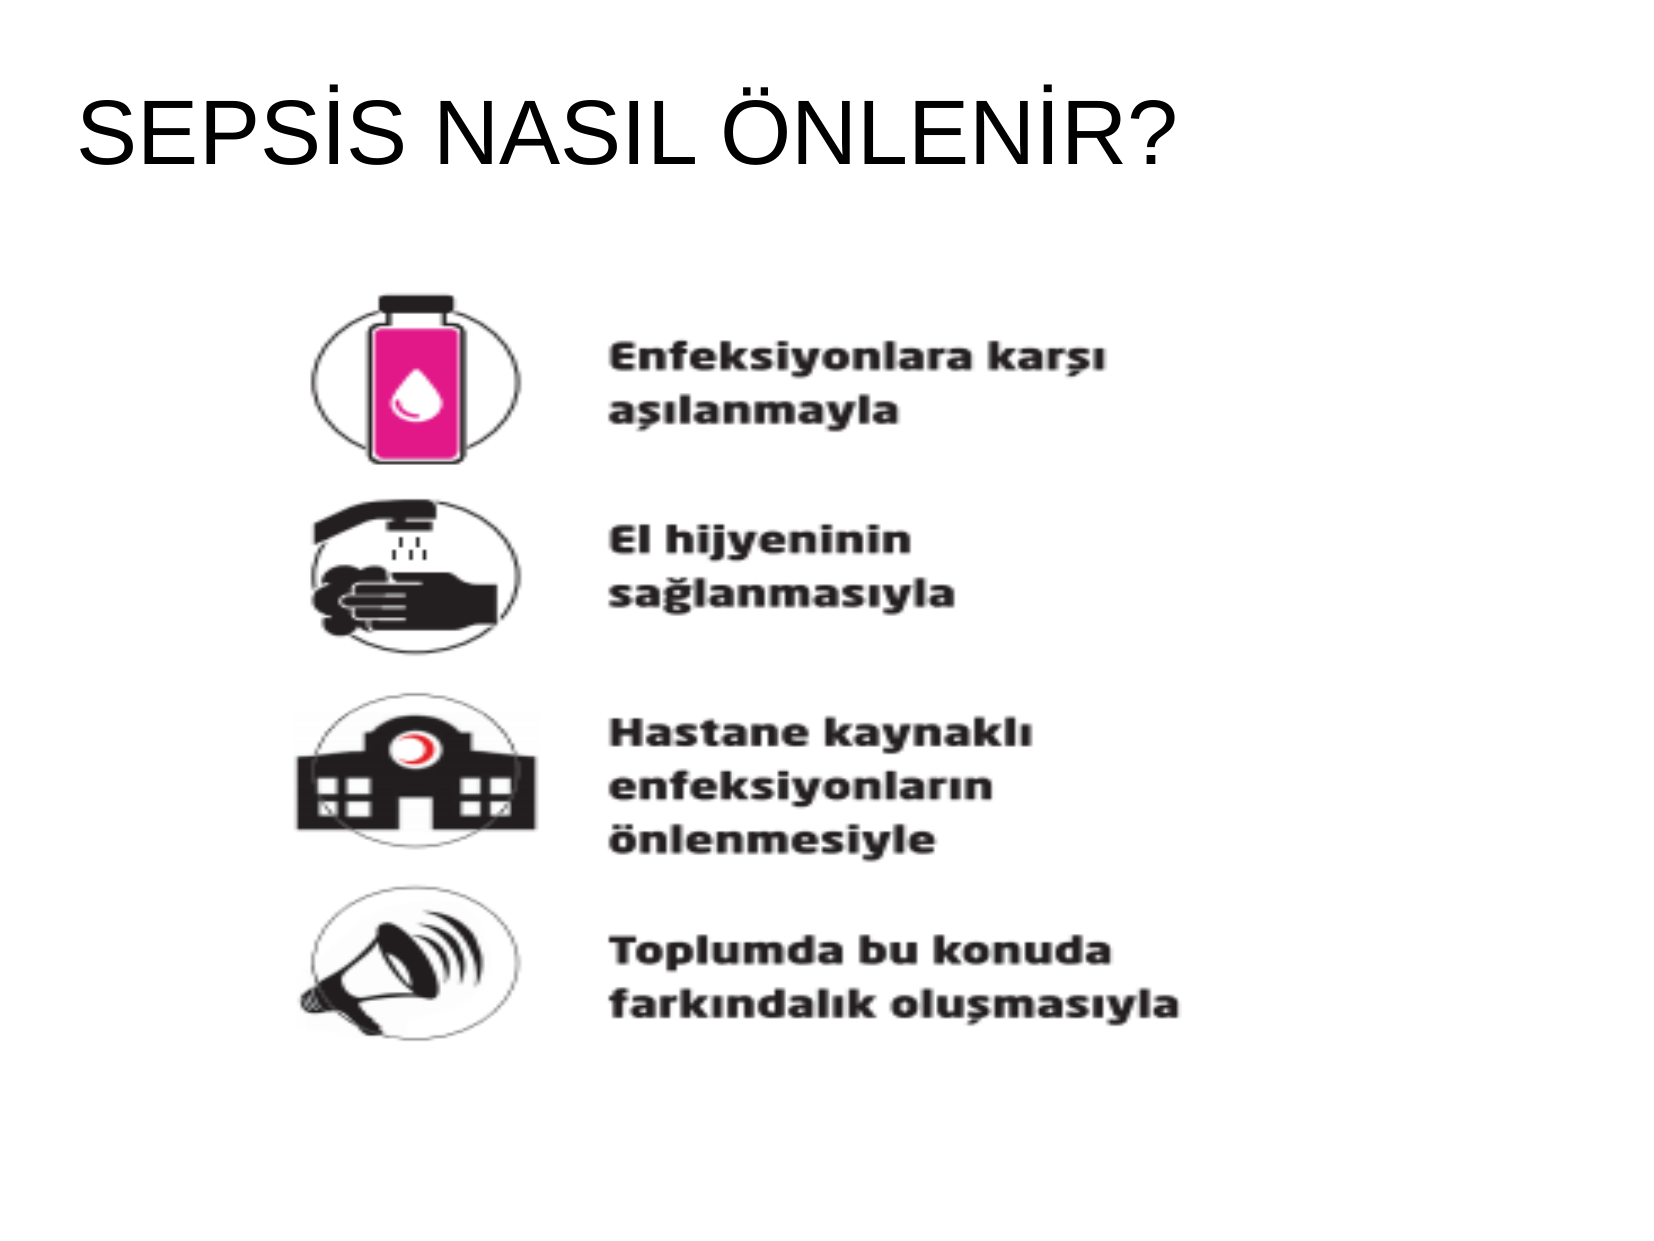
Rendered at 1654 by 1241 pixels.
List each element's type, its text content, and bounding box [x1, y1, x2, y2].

picture [265, 236, 1270, 1152]
title SEPSİS NASIL ÖNLENİR? [76, 29, 1565, 237]
